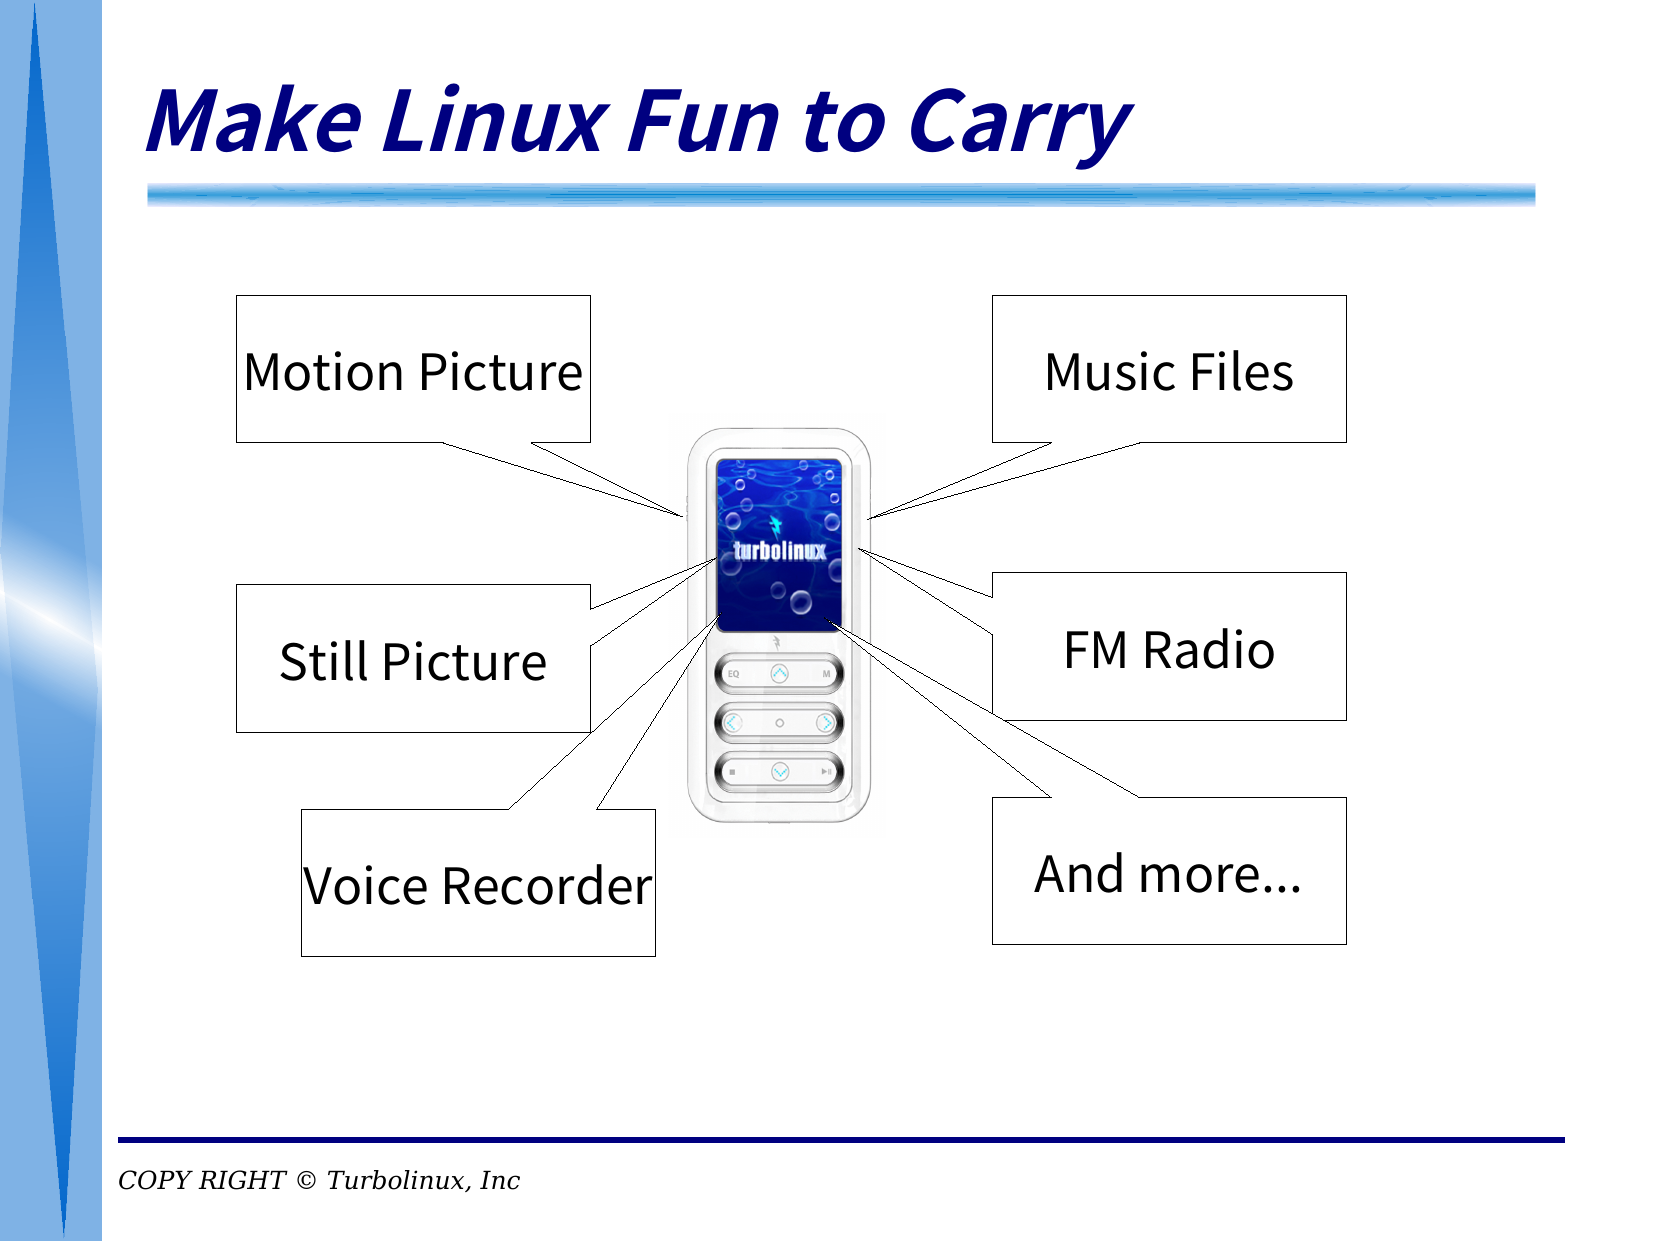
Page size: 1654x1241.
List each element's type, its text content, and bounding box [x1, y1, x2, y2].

title Make Linux Fun to Carry [138, 69, 1527, 162]
picture [668, 413, 886, 838]
text_box Voice Recorder [301, 612, 722, 957]
text_box Music Files [867, 295, 1347, 520]
text_box And more... [824, 617, 1347, 945]
text_box Motion Picture [236, 295, 683, 517]
text_box Still Picture [236, 557, 717, 733]
text_box FM Radio [858, 548, 1347, 721]
